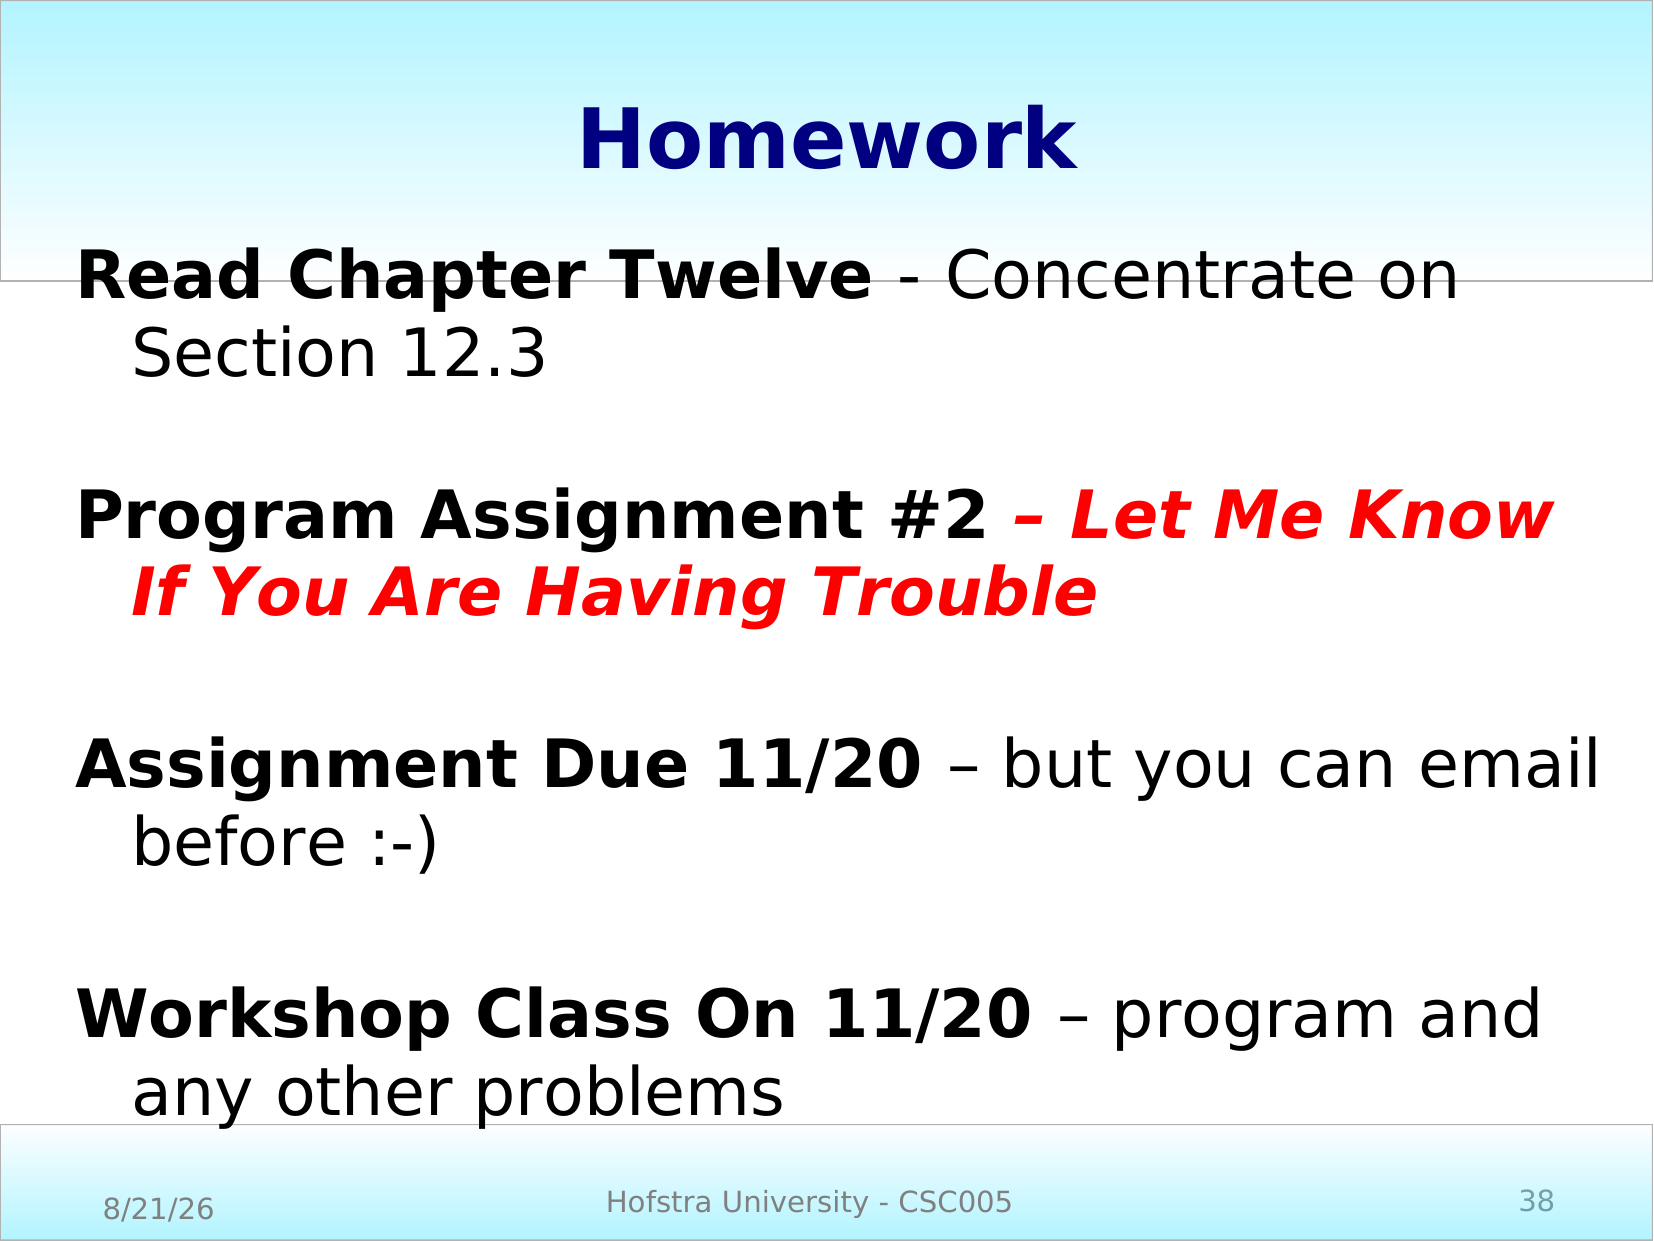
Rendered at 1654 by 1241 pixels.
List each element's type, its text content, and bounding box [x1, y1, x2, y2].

title Homework [78, 10, 1576, 236]
list Read Chapter Twelve - Concentrate on Section 12.3 Program Assignment #2 – Let Me Know If You Are Having Trouble Assignment Due 11/20 – but you can email before :-) Workshop Class On 11/20 – program and any other problems [75, 236, 1613, 1132]
